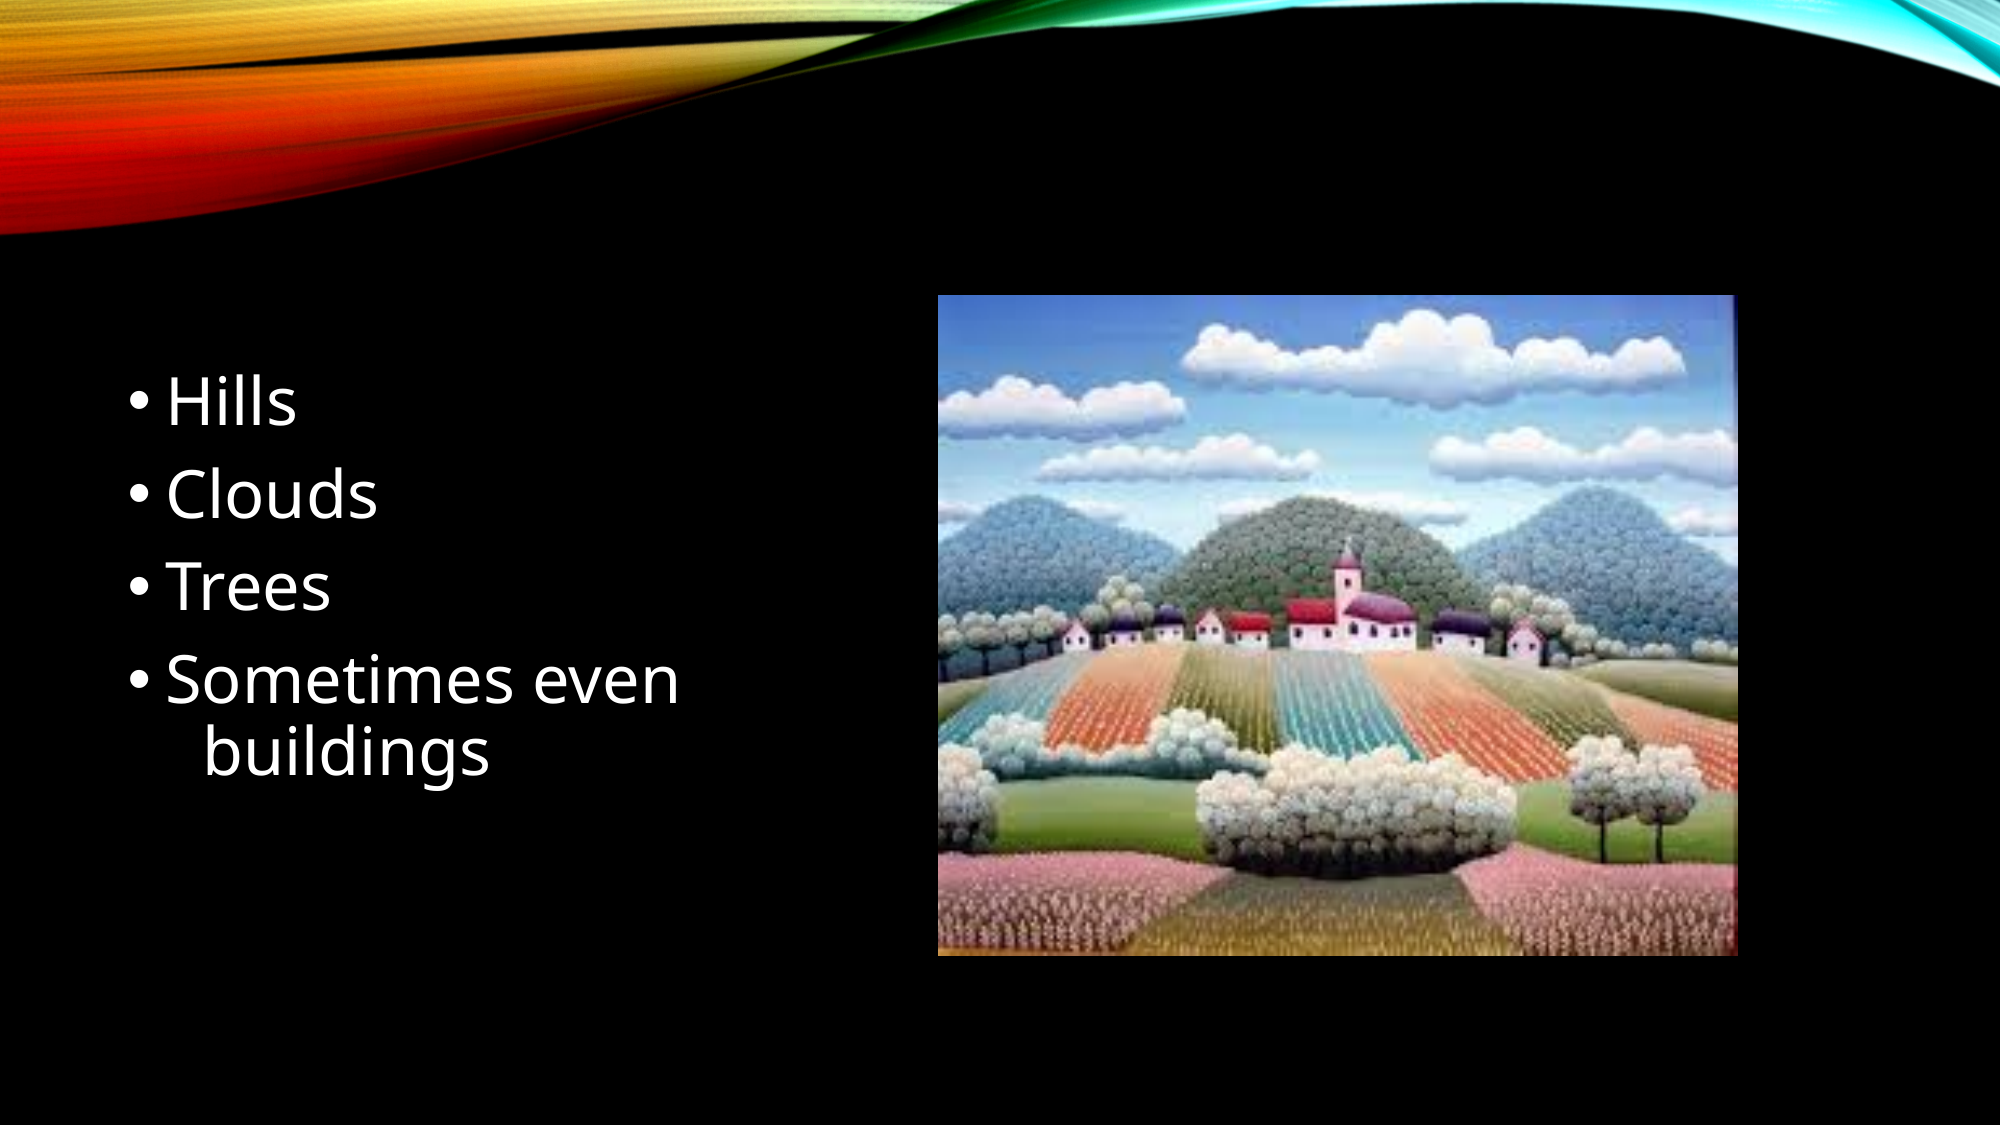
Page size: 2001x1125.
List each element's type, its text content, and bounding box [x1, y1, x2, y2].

list Hills Clouds Trees Sometimes even buildings [112, 360, 939, 1021]
picture [938, 295, 1738, 956]
